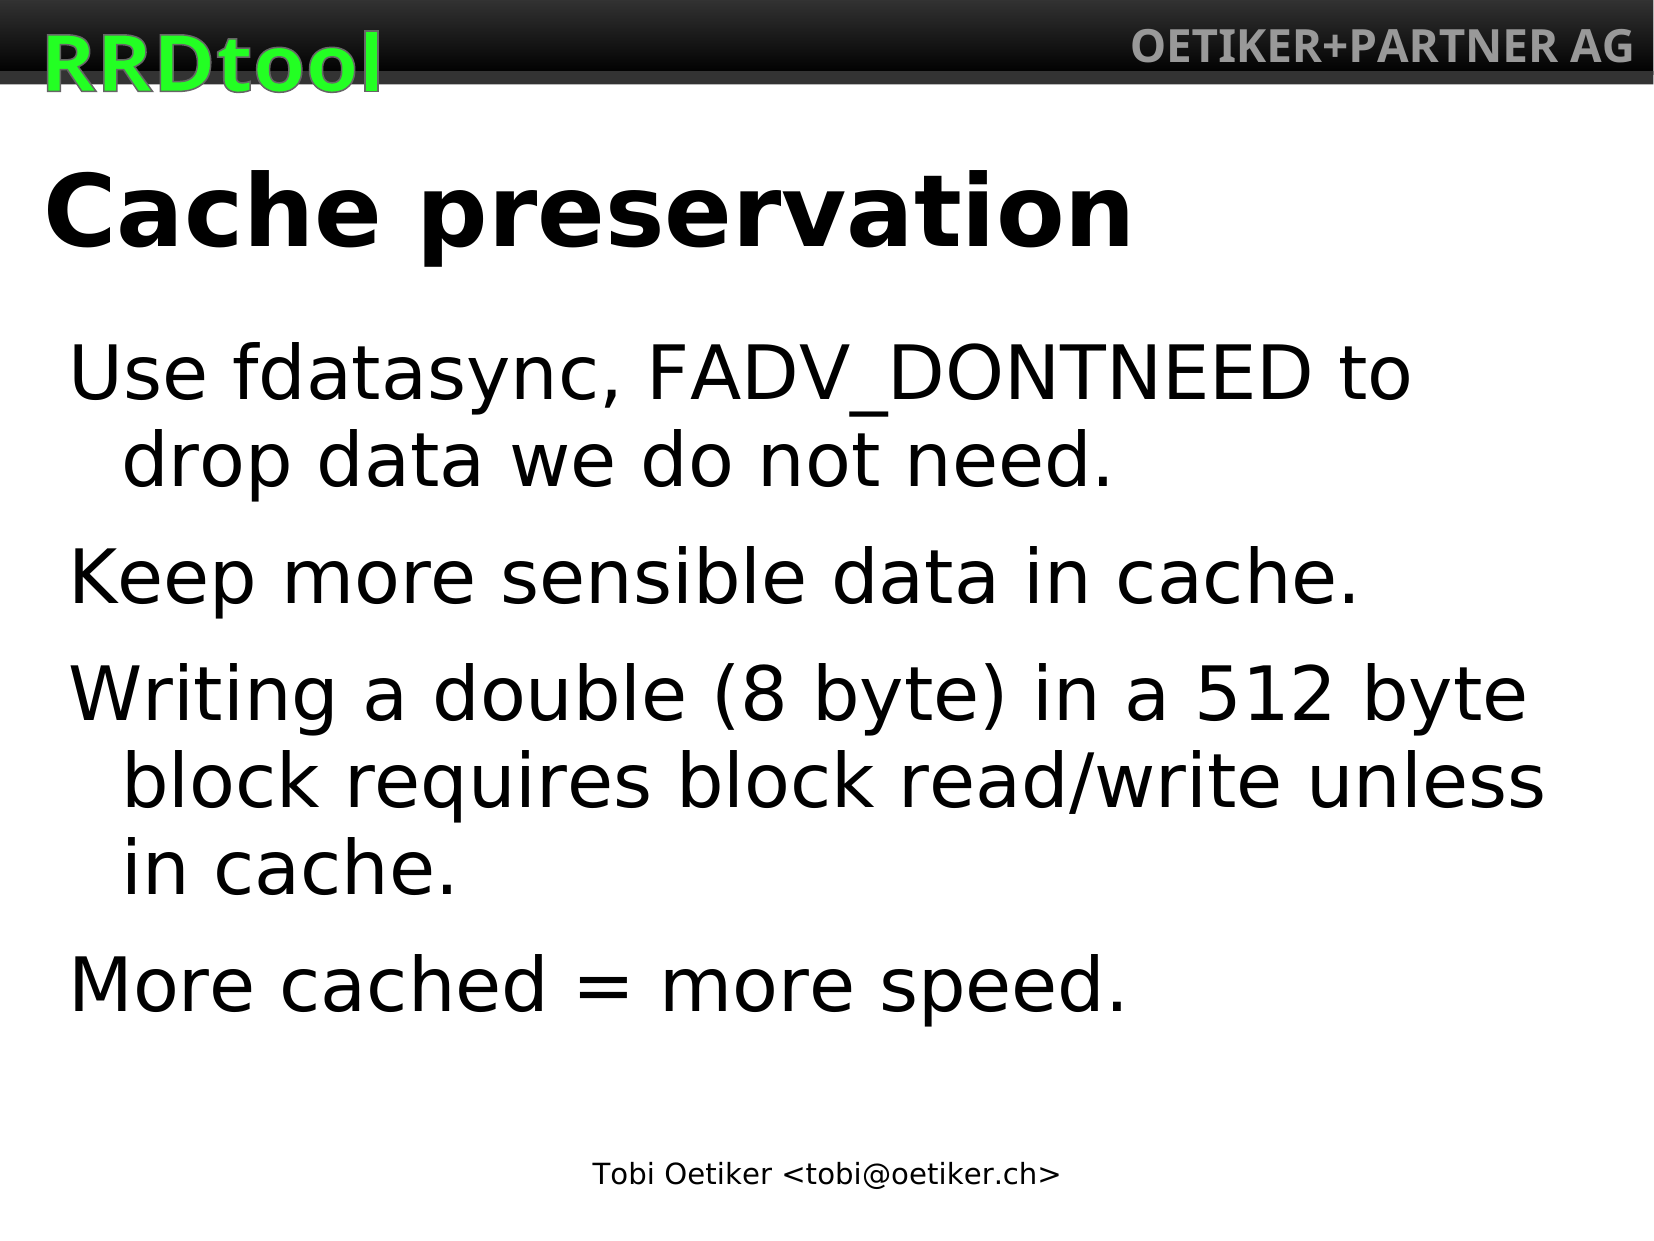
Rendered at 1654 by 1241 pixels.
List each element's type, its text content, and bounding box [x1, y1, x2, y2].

list Use fdatasync, FADV_DONTNEED to drop data we do not need. Keep more sensible data in cache. Writing a double (8 byte) in a 512 byte block requires block read/write unless in cache. More cached = more speed. [50, 329, 1571, 1084]
title Cache preservation [43, 144, 1582, 280]
